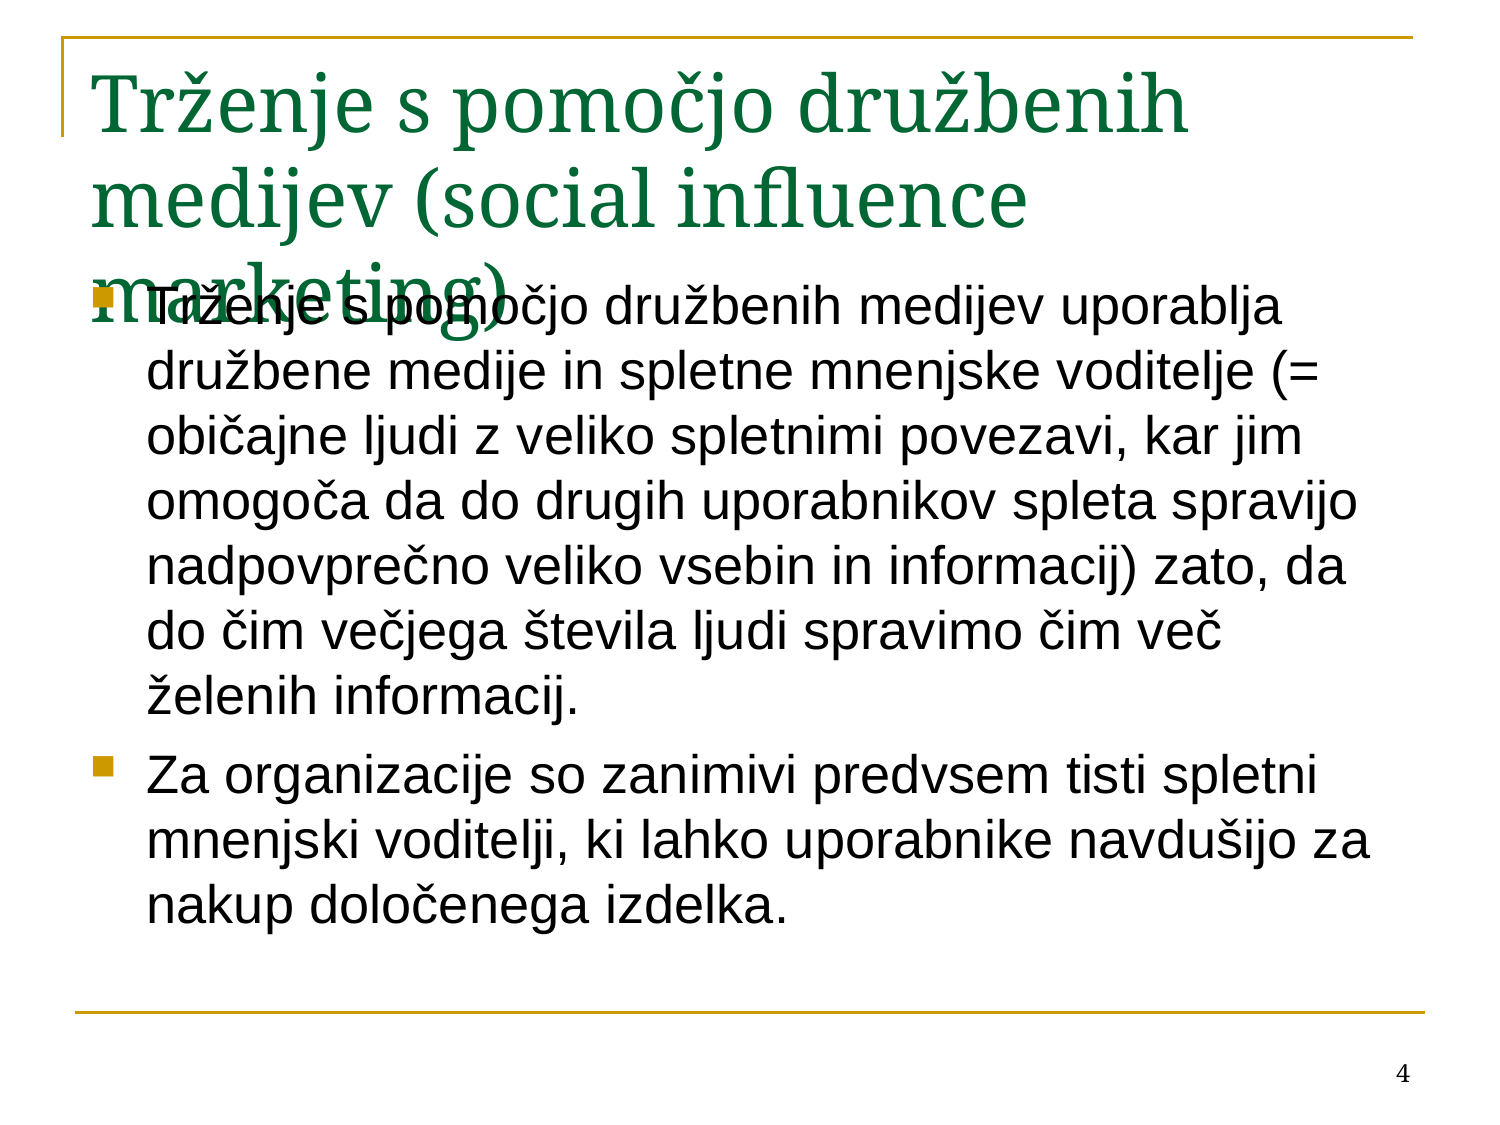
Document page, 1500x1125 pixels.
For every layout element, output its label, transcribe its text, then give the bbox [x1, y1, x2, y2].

text_box <number> [1074, 1024, 1426, 1100]
list Trženje s pomočjo družbenih medijev uporablja družbene medije in spletne mnenjske voditelje (= običajne ljudi z veliko spletnimi povezavi, kar jim omogoča da do drugih uporabnikov spleta spravijo nadpovprečno veliko vsebin in informacij) zato, da do čim večjega števila ljudi spravimo čim več želenih informacij. Za organizacije so zanimivi predvsem tisti spletni mnenjski voditelji, ki lahko uporabnike navdušijo za nakup določenega izdelka. [75, 262, 1426, 1006]
title Trženje s pomočjo družbenih medijev (social influence marketing) [75, 45, 1426, 251]
